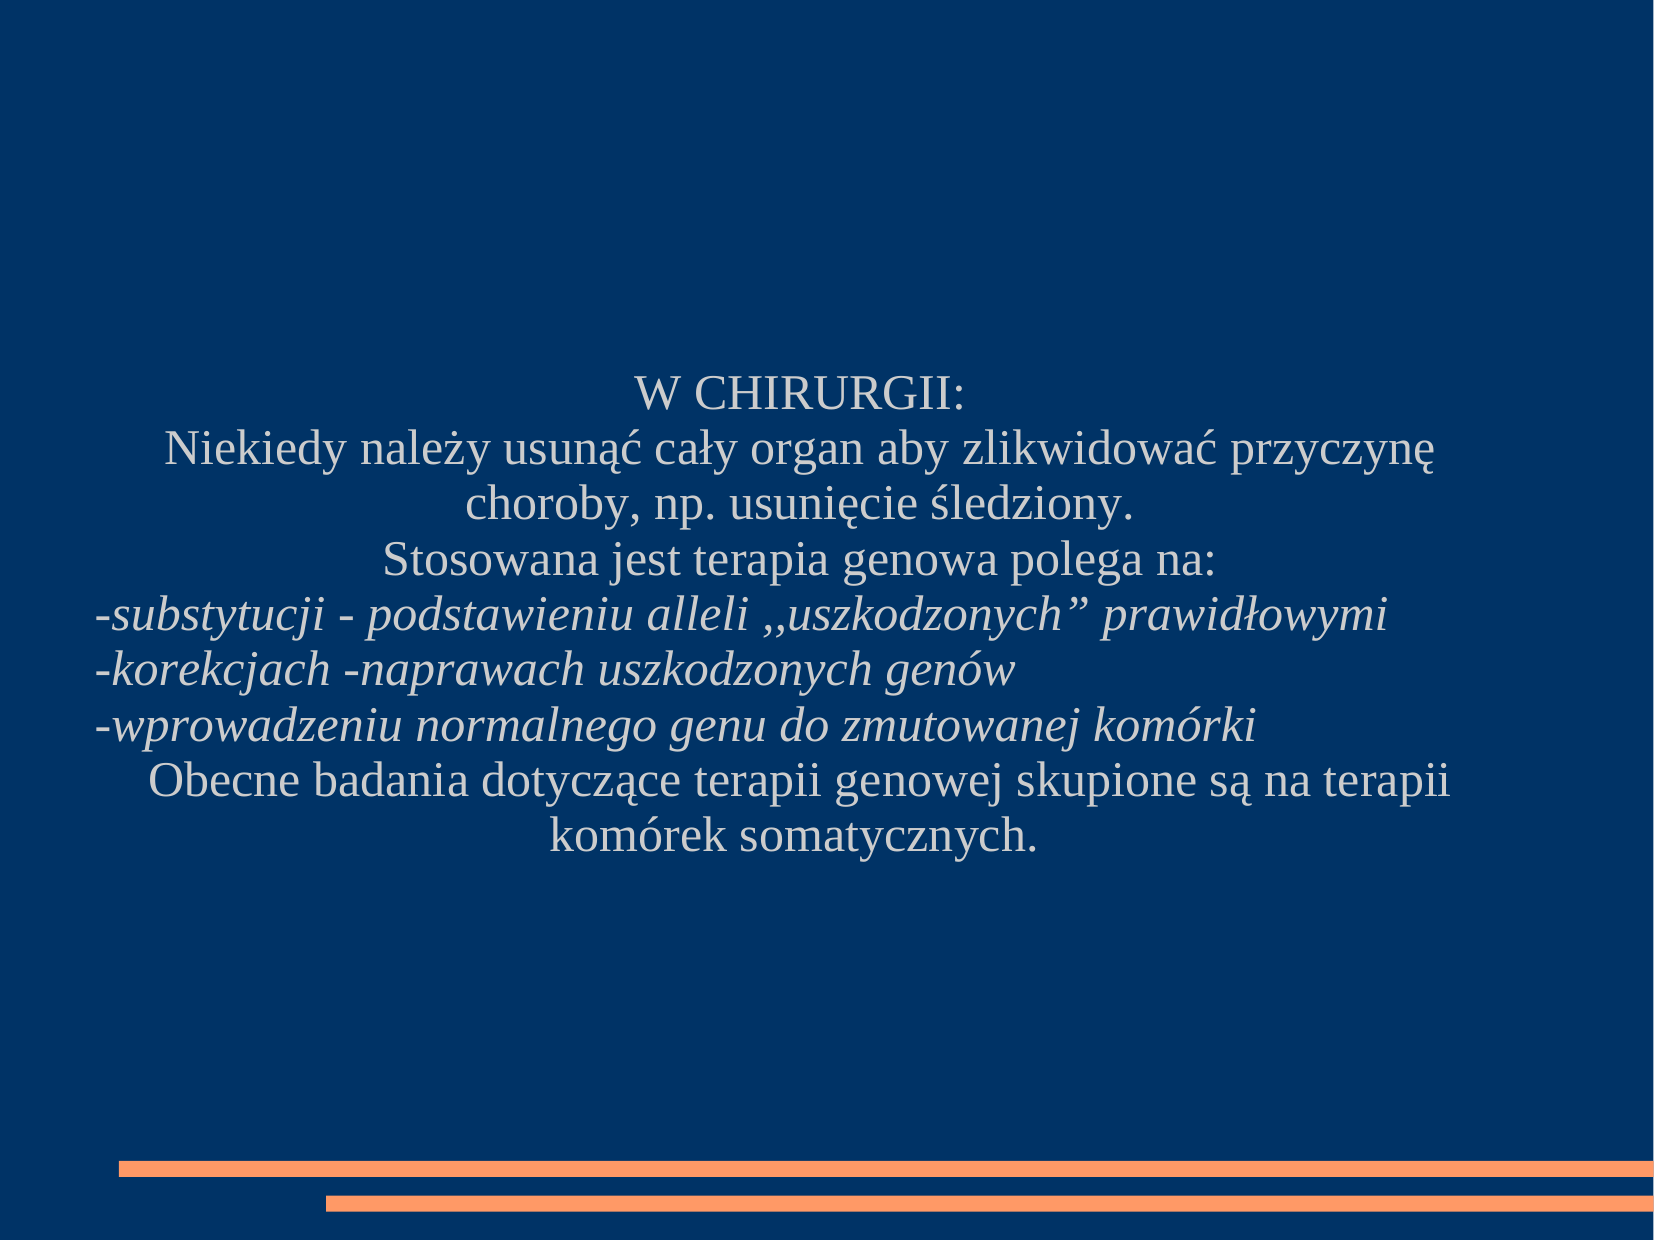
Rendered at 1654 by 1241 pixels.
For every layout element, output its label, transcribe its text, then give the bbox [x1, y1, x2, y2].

subtitle W CHIRURGII: Niekiedy należy usunąć cały organ aby zlikwidować przyczynę choroby, np. usunięcie śledziony. Stosowana jest terapia genowa polega na: -substytucji - podstawieniu alleli ,,uszkodzonych” prawidłowymi -korekcjach -naprawach uszkodzonych genów -wprowadzeniu normalnego genu do zmutowanej komórki Obecne badania dotyczące terapii genowej skupione są na terapii komórek somatycznych. [94, 70, 1507, 1157]
